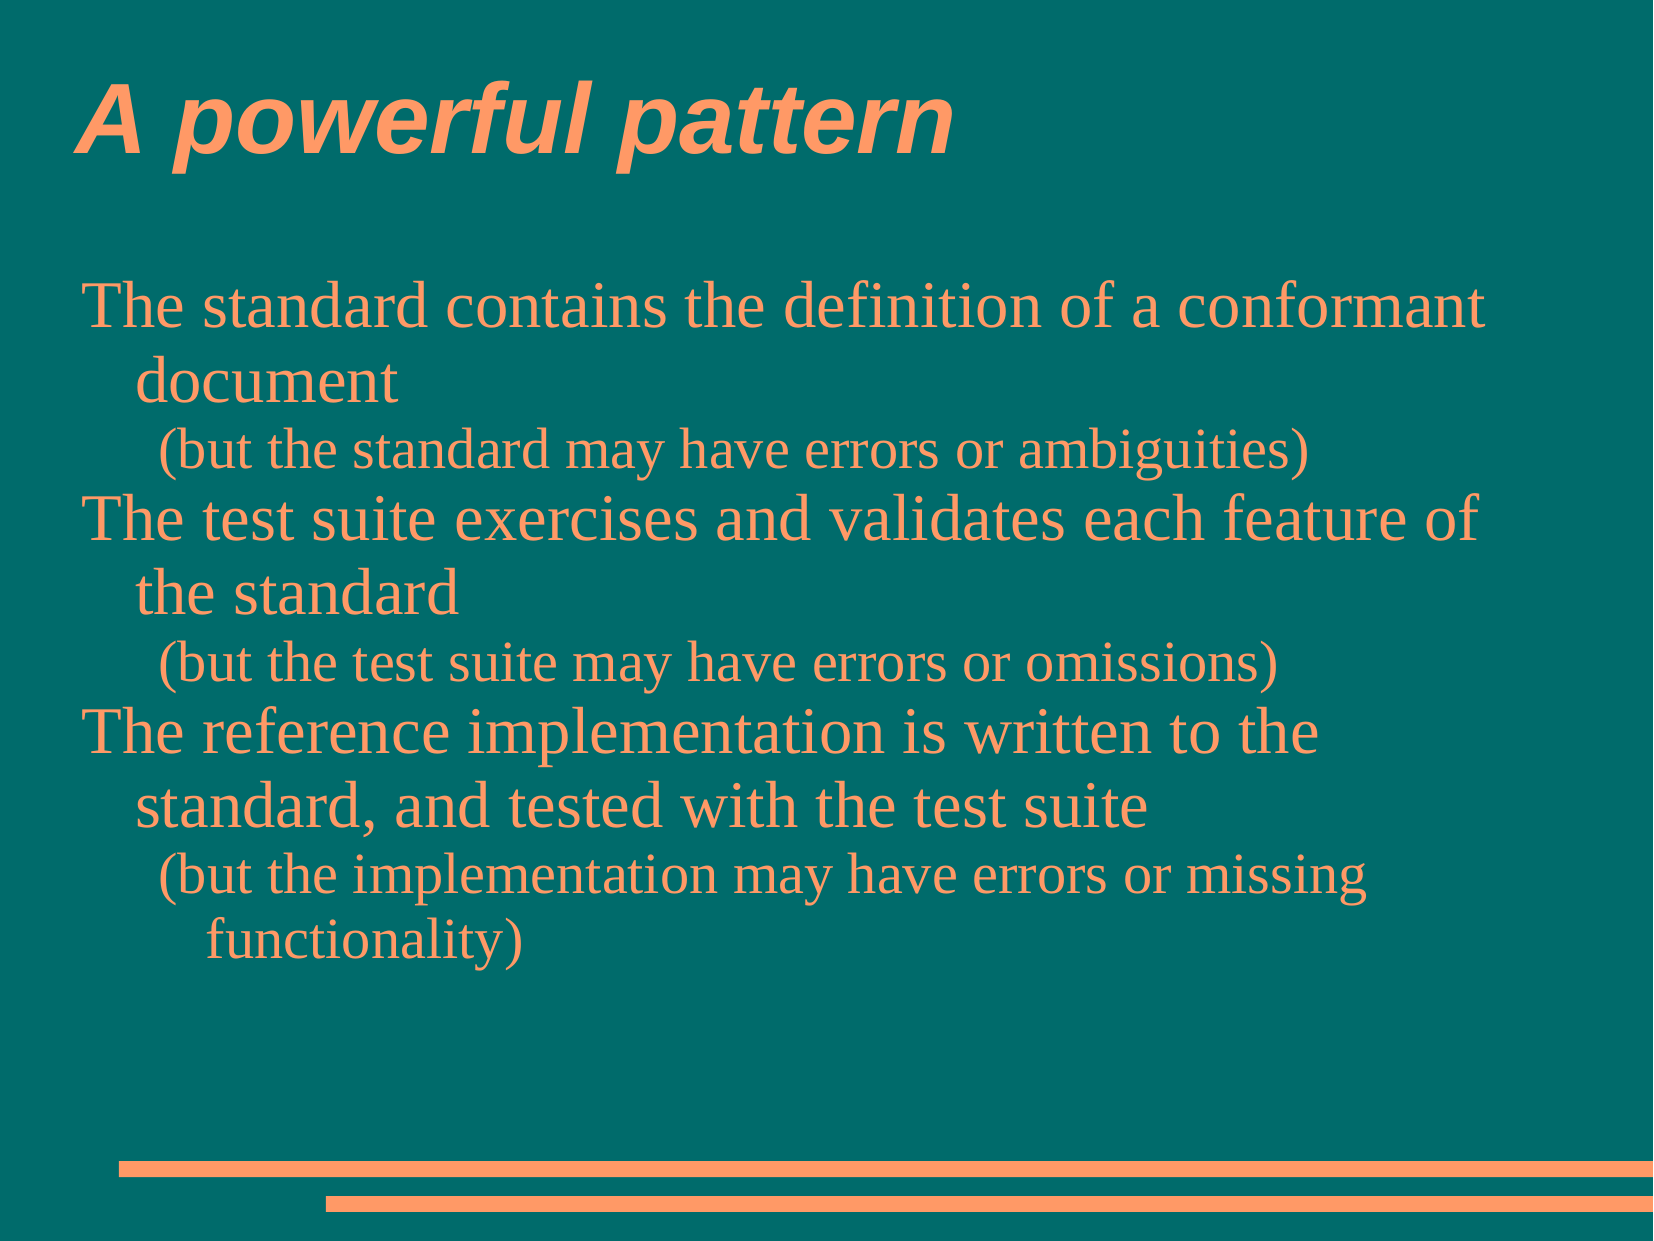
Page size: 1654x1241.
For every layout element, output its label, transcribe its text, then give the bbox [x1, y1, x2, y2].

title A powerful pattern [75, 15, 1576, 223]
list The standard contains the definition of a conformant document (but the standard may have errors or ambiguities) The test suite exercises and validates each feature of the standard (but the test suite may have errors or omissions) The reference implementation is written to the standard, and tested with the test suite (but the implementation may have errors or missing functionality) [64, 268, 1538, 1051]
